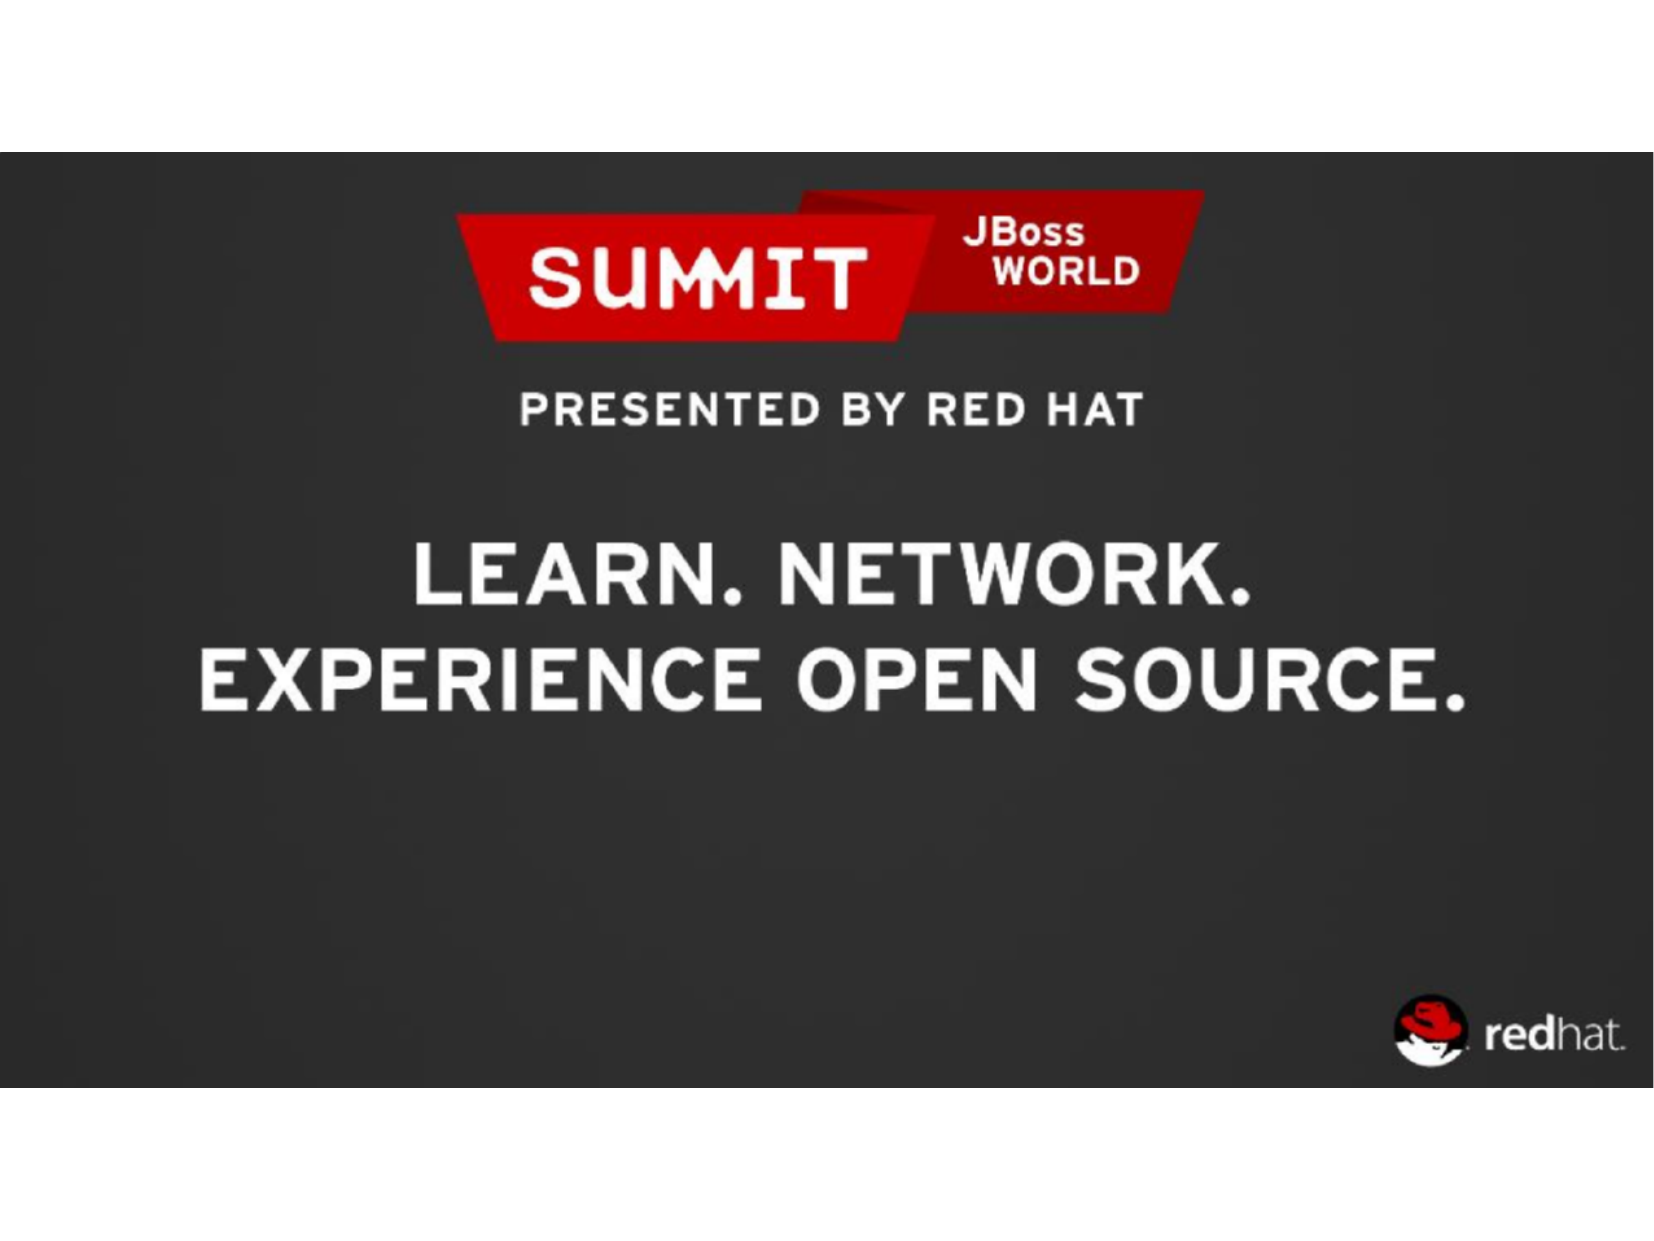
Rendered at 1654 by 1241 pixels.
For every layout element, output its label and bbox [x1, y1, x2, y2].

picture [0, 152, 1654, 1088]
